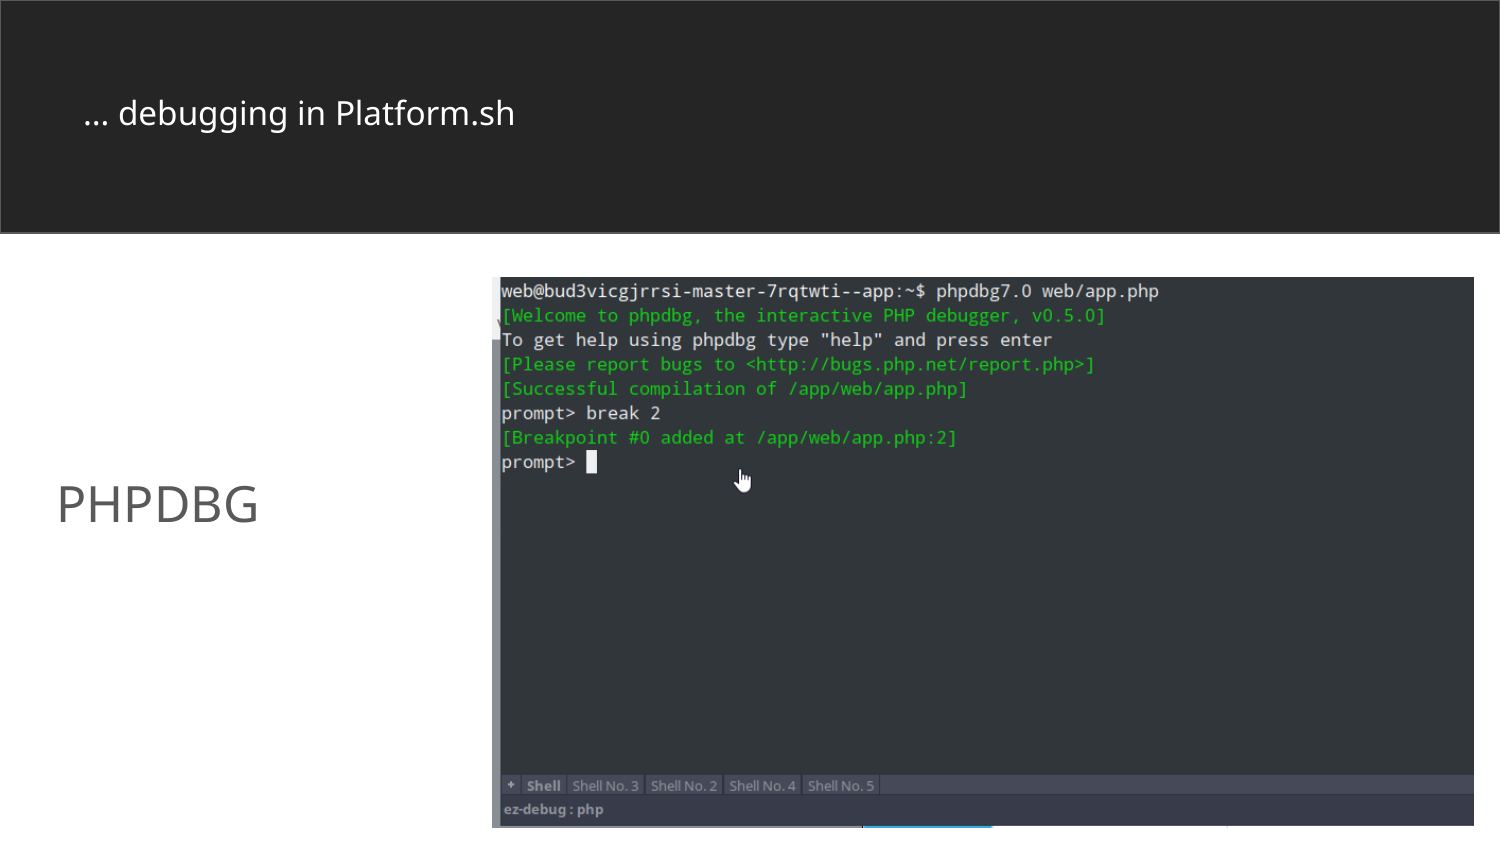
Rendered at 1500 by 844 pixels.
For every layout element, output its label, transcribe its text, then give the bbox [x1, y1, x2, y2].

text_box [0, 0, 1500, 234]
title … debugging in Platform.sh [68, 56, 1307, 185]
list PHPDBG [41, 457, 462, 669]
picture [492, 277, 1474, 828]
